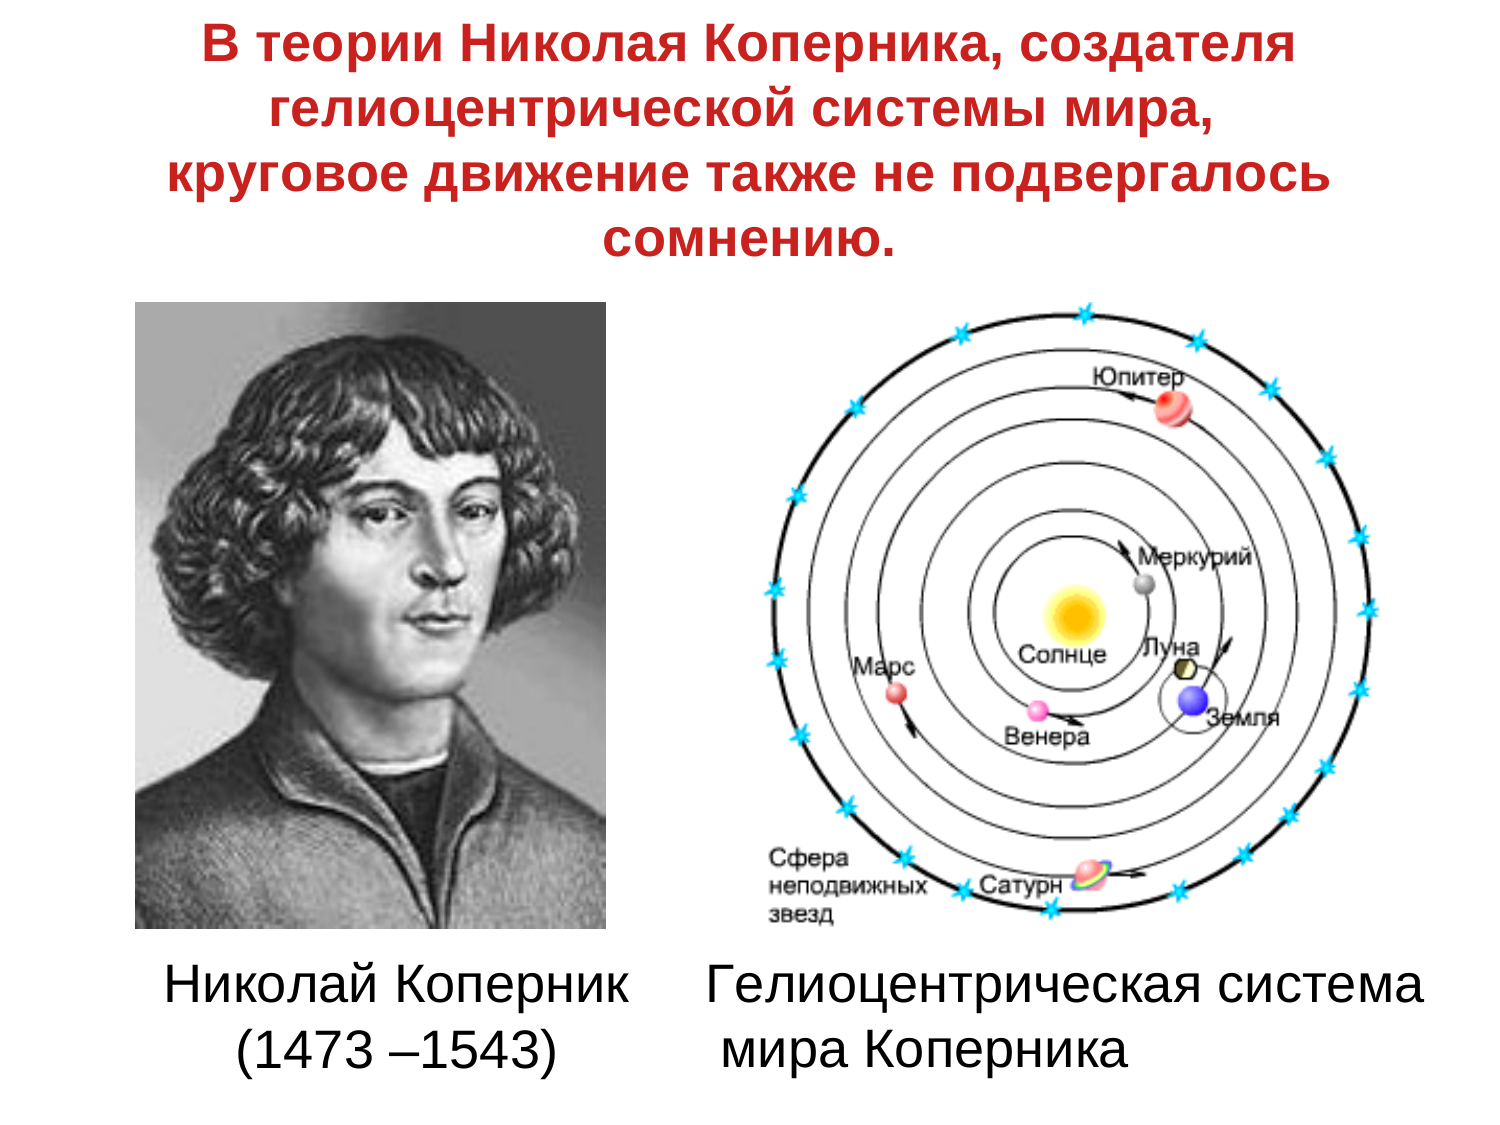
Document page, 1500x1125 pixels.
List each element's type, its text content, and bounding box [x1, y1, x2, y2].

text_box В теории Николая Коперника, создателя гелиоцентрической системы мира, круговое движение также не подвергалось сомнению. [0, 31, 1500, 244]
picture [135, 302, 606, 929]
text_box Гелиоцентрическая система мира Коперника [690, 940, 1447, 1086]
picture [761, 302, 1388, 929]
text_box Николай Коперник (1473 –1543) [147, 940, 662, 1087]
